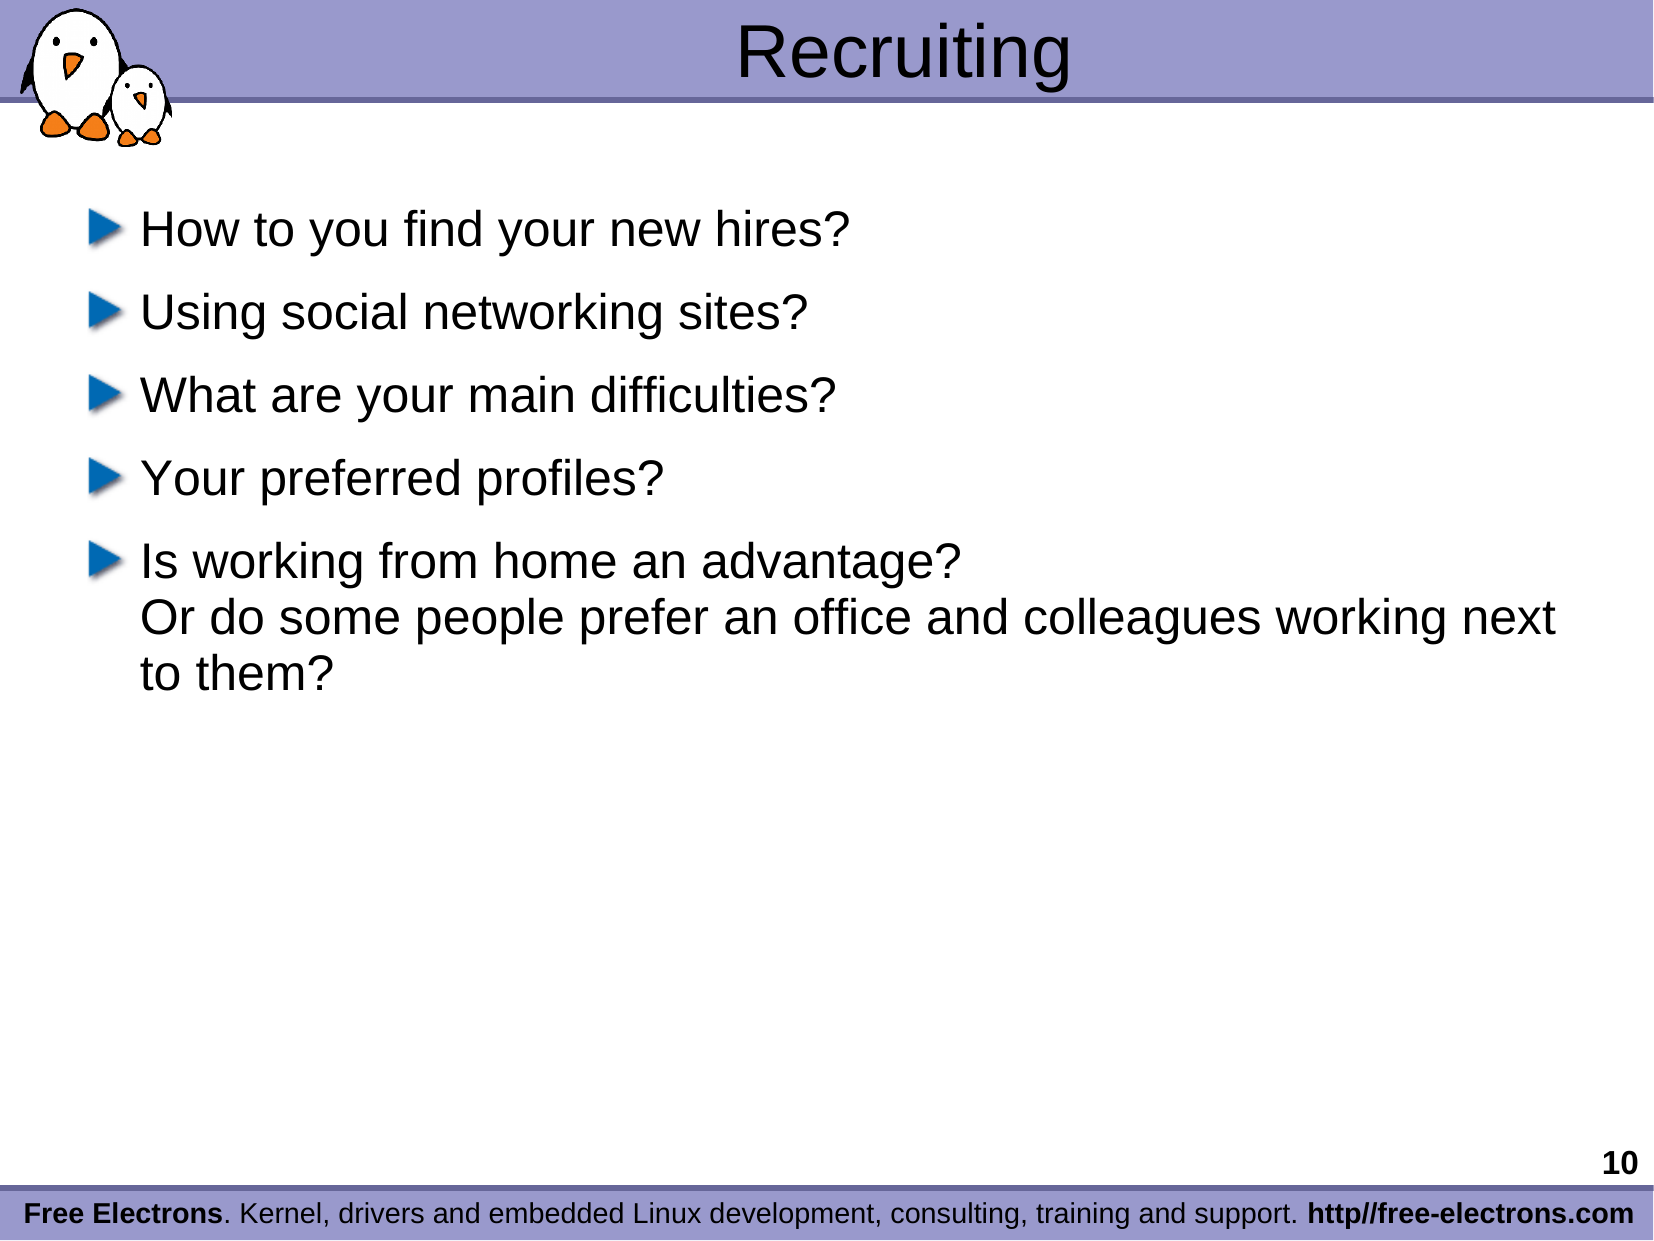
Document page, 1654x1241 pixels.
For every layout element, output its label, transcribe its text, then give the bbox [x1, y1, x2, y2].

picture [20, 8, 172, 147]
title Recruiting [178, 4, 1631, 98]
list How to you find your new hires? Using social networking sites? What are your main difficulties? Your preferred profiles? Is working from home an advantage? Or do some people prefer an office and colleagues working next to them? [68, 201, 1592, 1118]
